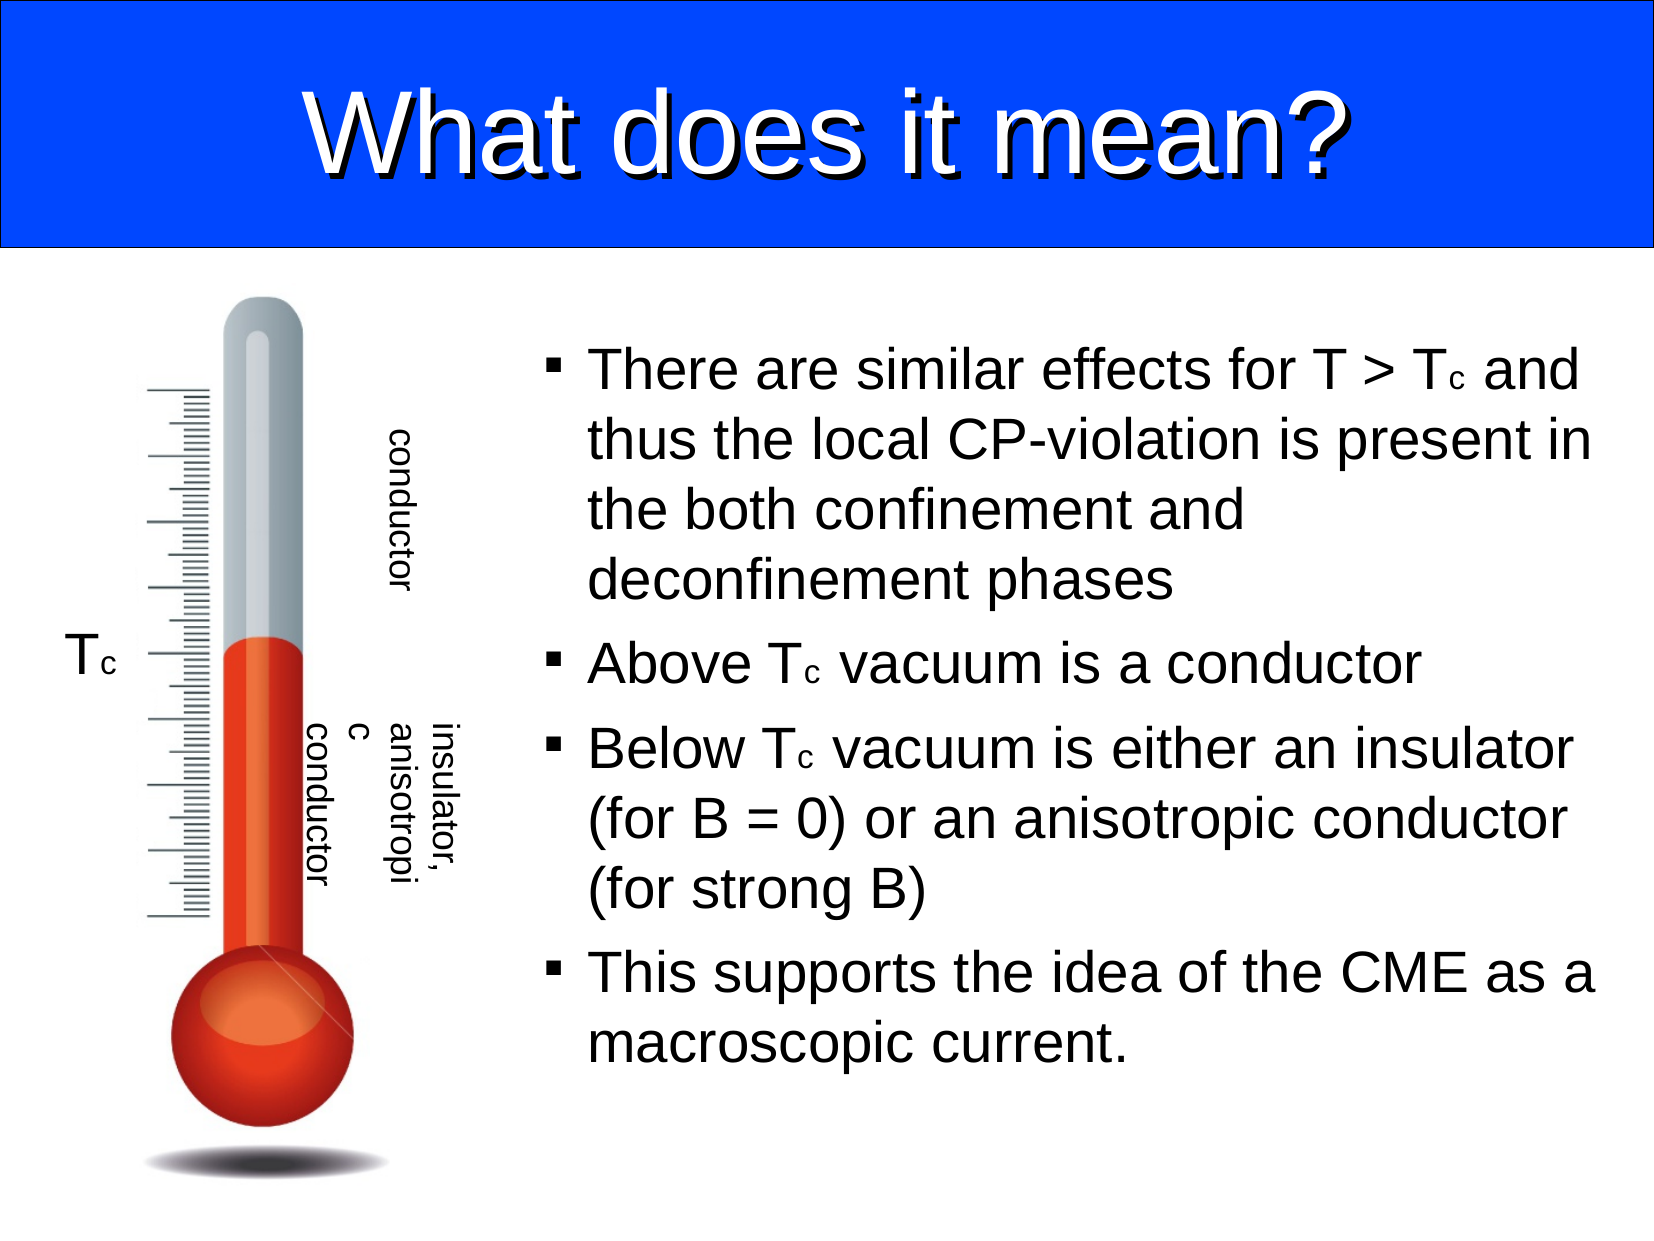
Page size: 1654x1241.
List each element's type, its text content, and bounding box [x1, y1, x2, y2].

picture [309, 788, 314, 798]
title What does it mean? [82, 38, 1570, 228]
text_box Tc [29, 614, 148, 694]
picture [309, 809, 314, 818]
picture [125, 283, 408, 1188]
text_box [0, 0, 1654, 248]
picture [309, 746, 314, 756]
picture [309, 858, 314, 868]
text_box There are similar effects for T > Tc and thus the local CP-violation is present in the both confinement and deconfinement phases Above Tc vacuum is a conductor Below Tc vacuum is either an insulator (for B = 0) or an anisotropic conductor (for strong B) This supports the idea of the CME as a macroscopic current. [531, 323, 1625, 1083]
text_box insulator, anisotropic conductor [314, 708, 475, 904]
text_box conductor [357, 413, 432, 621]
